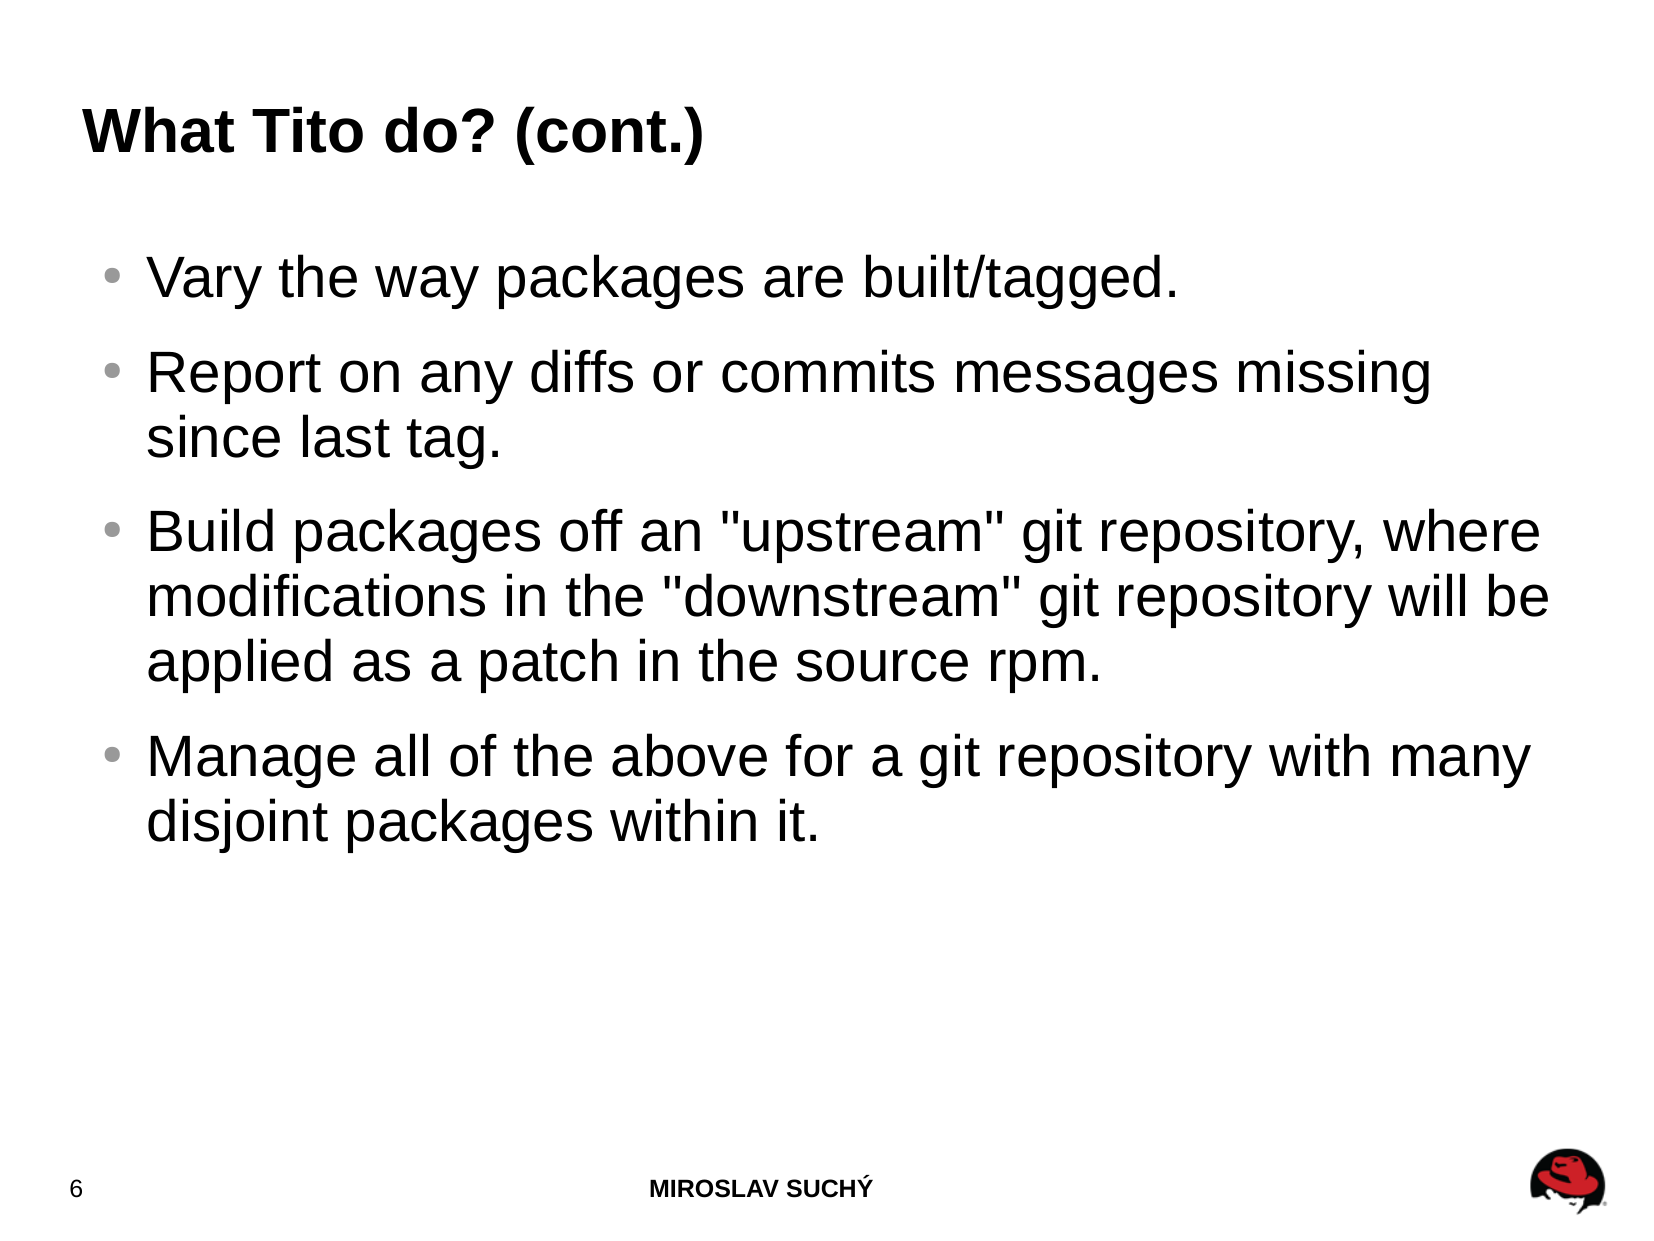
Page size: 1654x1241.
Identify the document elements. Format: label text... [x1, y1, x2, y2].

picture [1529, 1146, 1613, 1224]
title What Tito do? (cont.) [82, 45, 1571, 218]
list Vary the way packages are built/tagged. Report on any diffs or commits messages missing since last tag. Build packages off an "upstream" git repository, where modifications in the "downstream" git repository will be applied as a patch in the source rpm. Manage all of the above for a git repository with many disjoint packages within it. [86, 244, 1576, 1024]
